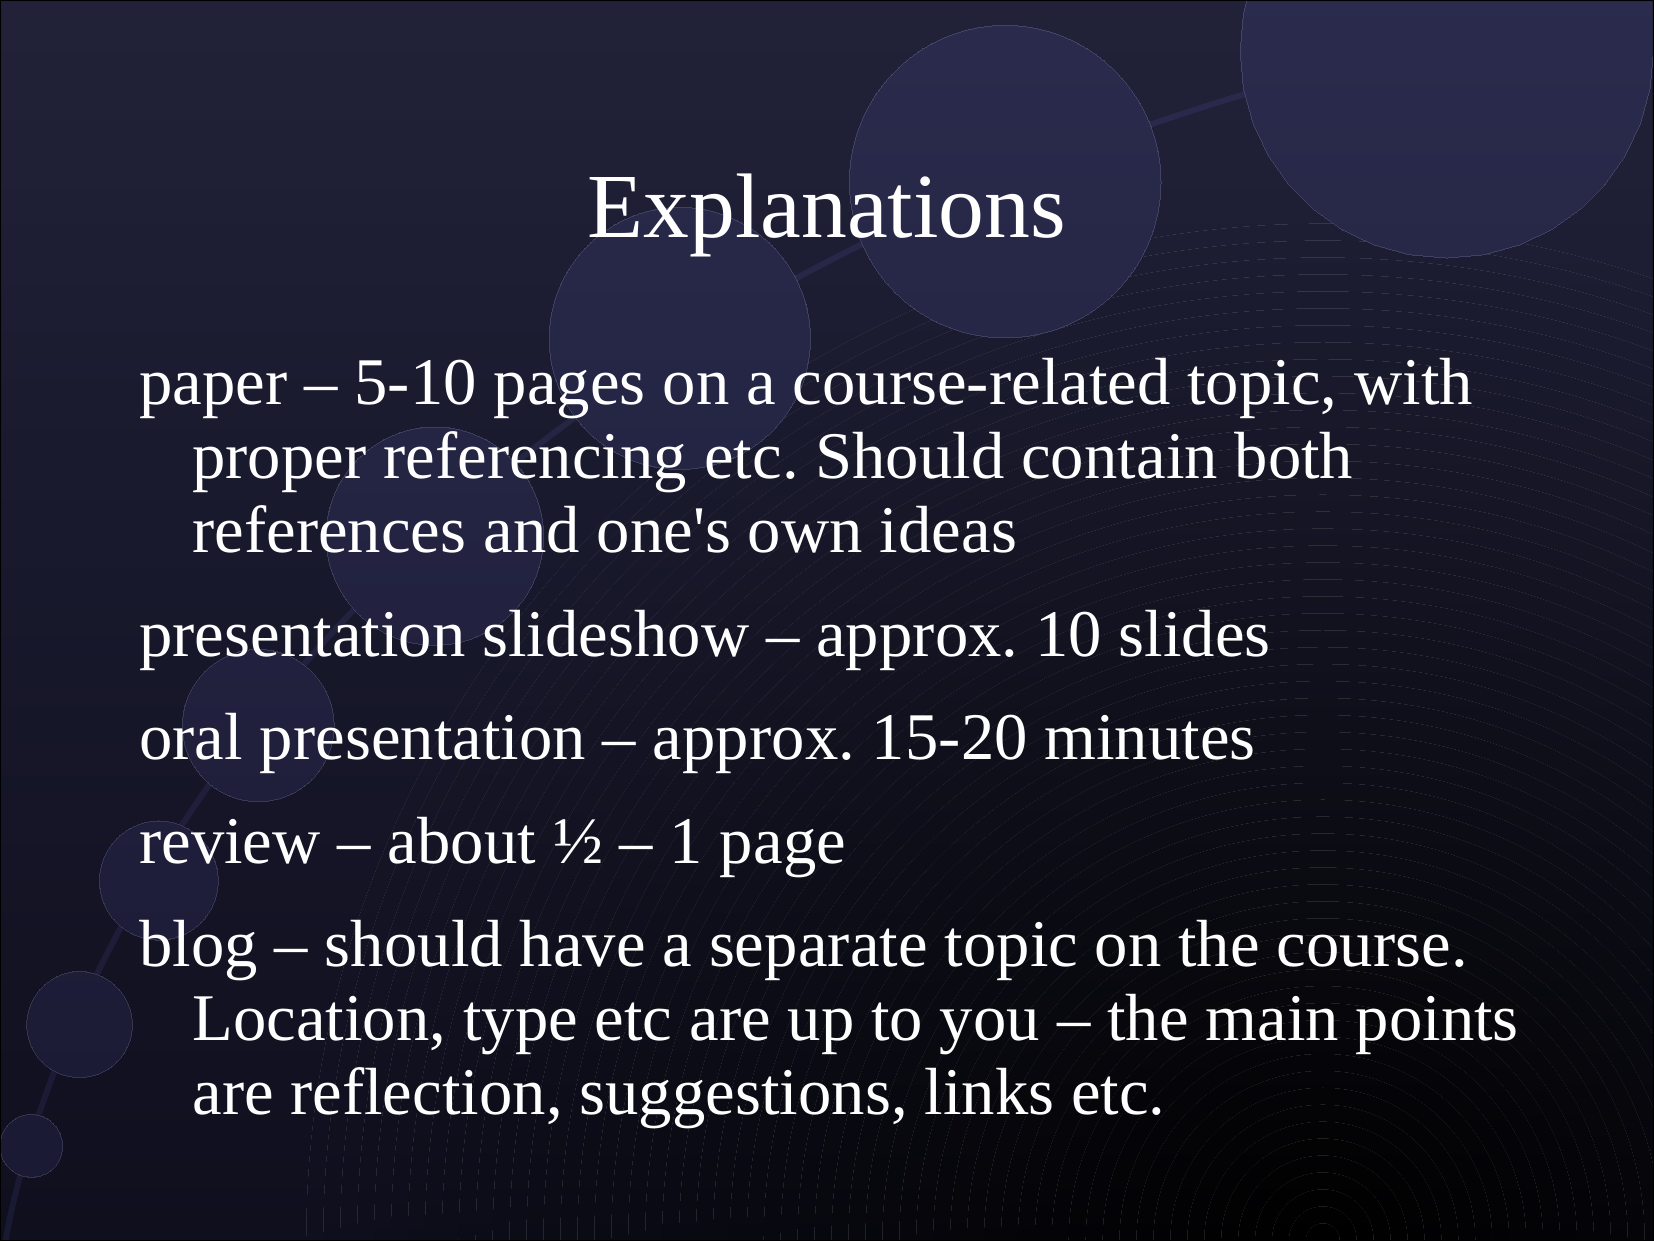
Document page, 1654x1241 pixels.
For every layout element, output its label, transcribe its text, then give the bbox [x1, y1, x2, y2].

list paper – 5-10 pages on a course-related topic, with proper referencing etc. Should contain both references and one's own ideas presentation slideshow – approx. 10 slides oral presentation – approx. 15-20 minutes review – about ½ – 1 page blog – should have a separate topic on the course. Location, type etc are up to you – the main points are reflection, suggestions, links etc. [121, 344, 1534, 1130]
title Explanations [121, 102, 1534, 311]
